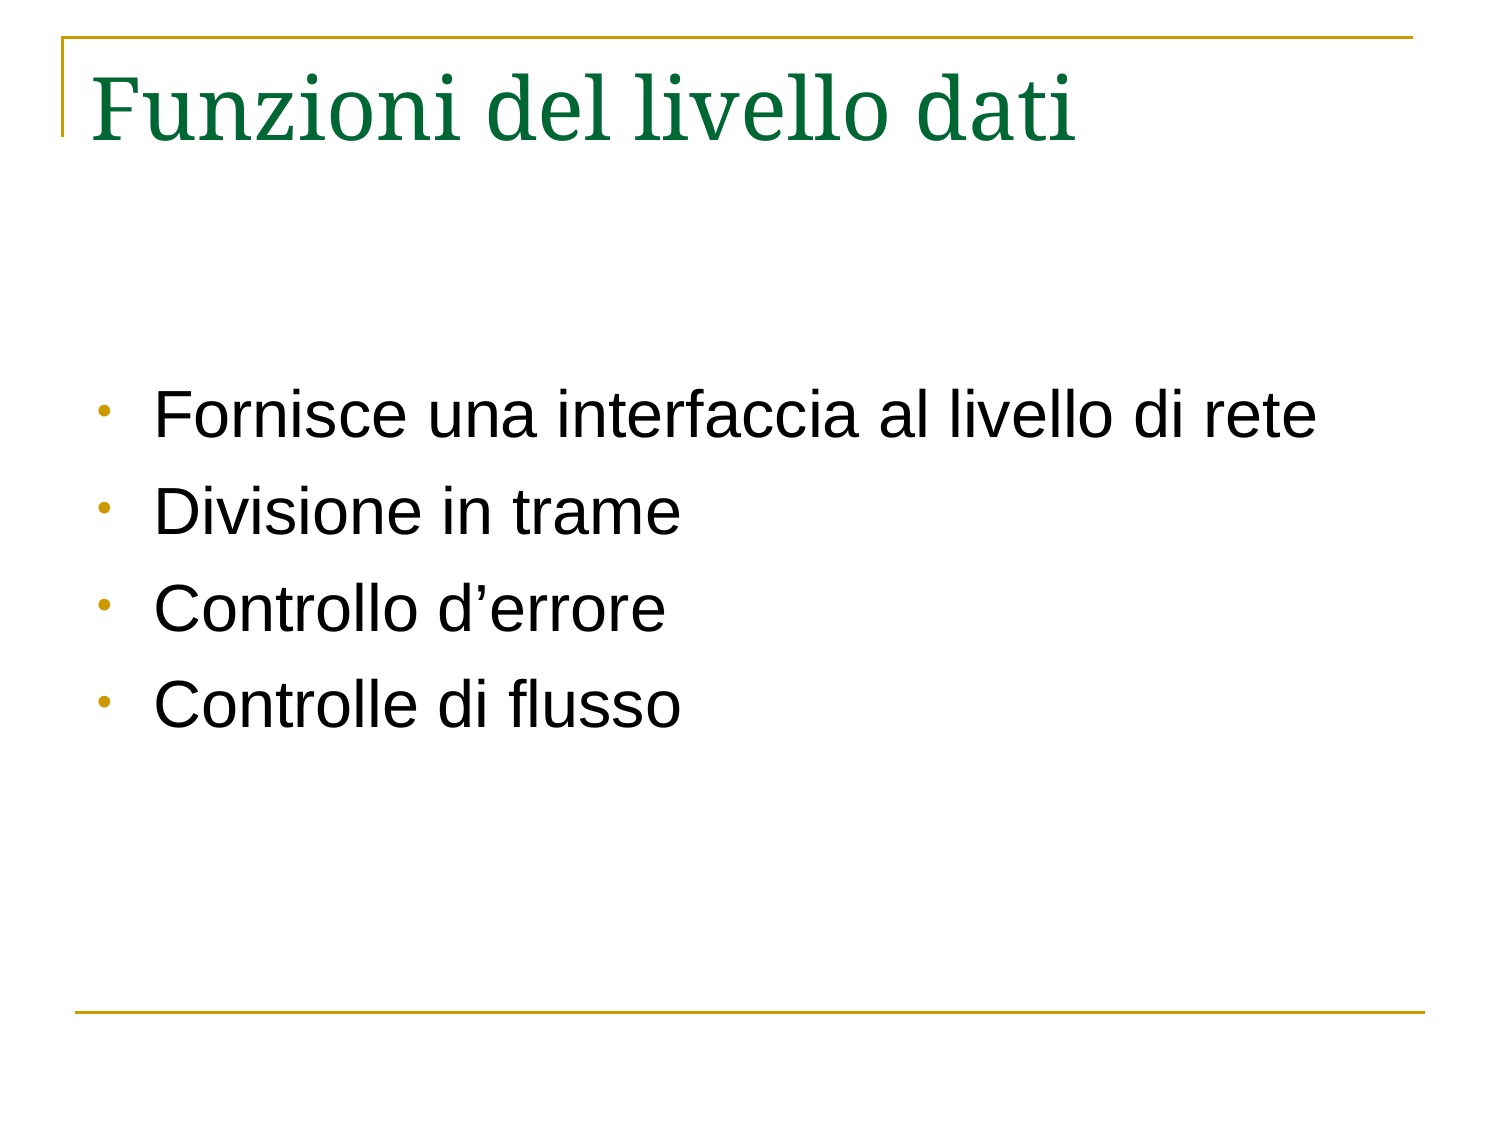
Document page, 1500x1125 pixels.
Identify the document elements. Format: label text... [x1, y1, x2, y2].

title Funzioni del livello dati [75, 45, 1426, 233]
list Fornisce una interfaccia al livello di rete Divisione in trame Controllo d’errore Controlle di flusso [81, 363, 1447, 821]
